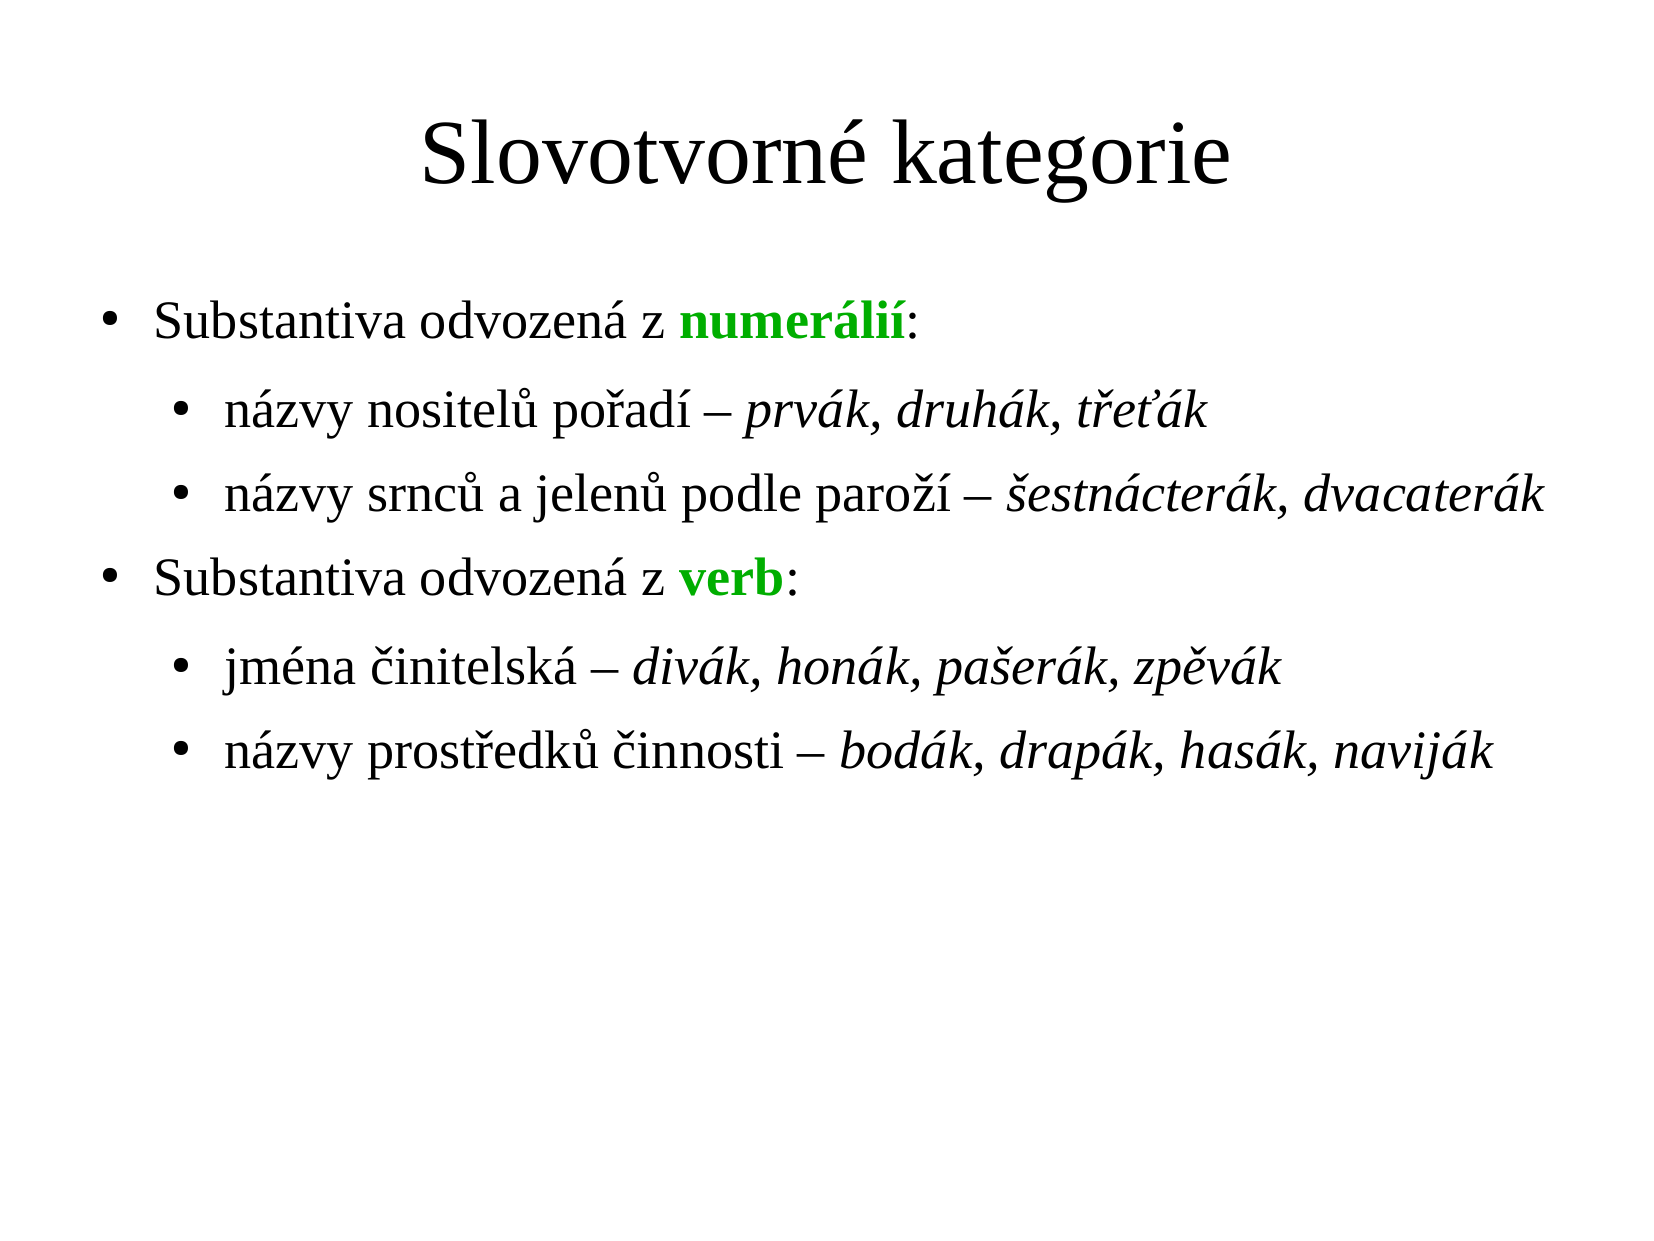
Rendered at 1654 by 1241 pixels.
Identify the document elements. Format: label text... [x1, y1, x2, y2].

title Slovotvorné kategorie [82, 49, 1571, 257]
list Substantiva odvozená z numerálií: názvy nositelů pořadí – prvák, druhák, třeťák názvy srnců a jelenů podle paroží – šestnácterák, dvacaterák Substantiva odvozená z verb: jména činitelská – divák, honák, pašerák, zpěvák názvy prostředků činnosti – bodák, drapák, hasák, naviják [82, 290, 1571, 1109]
